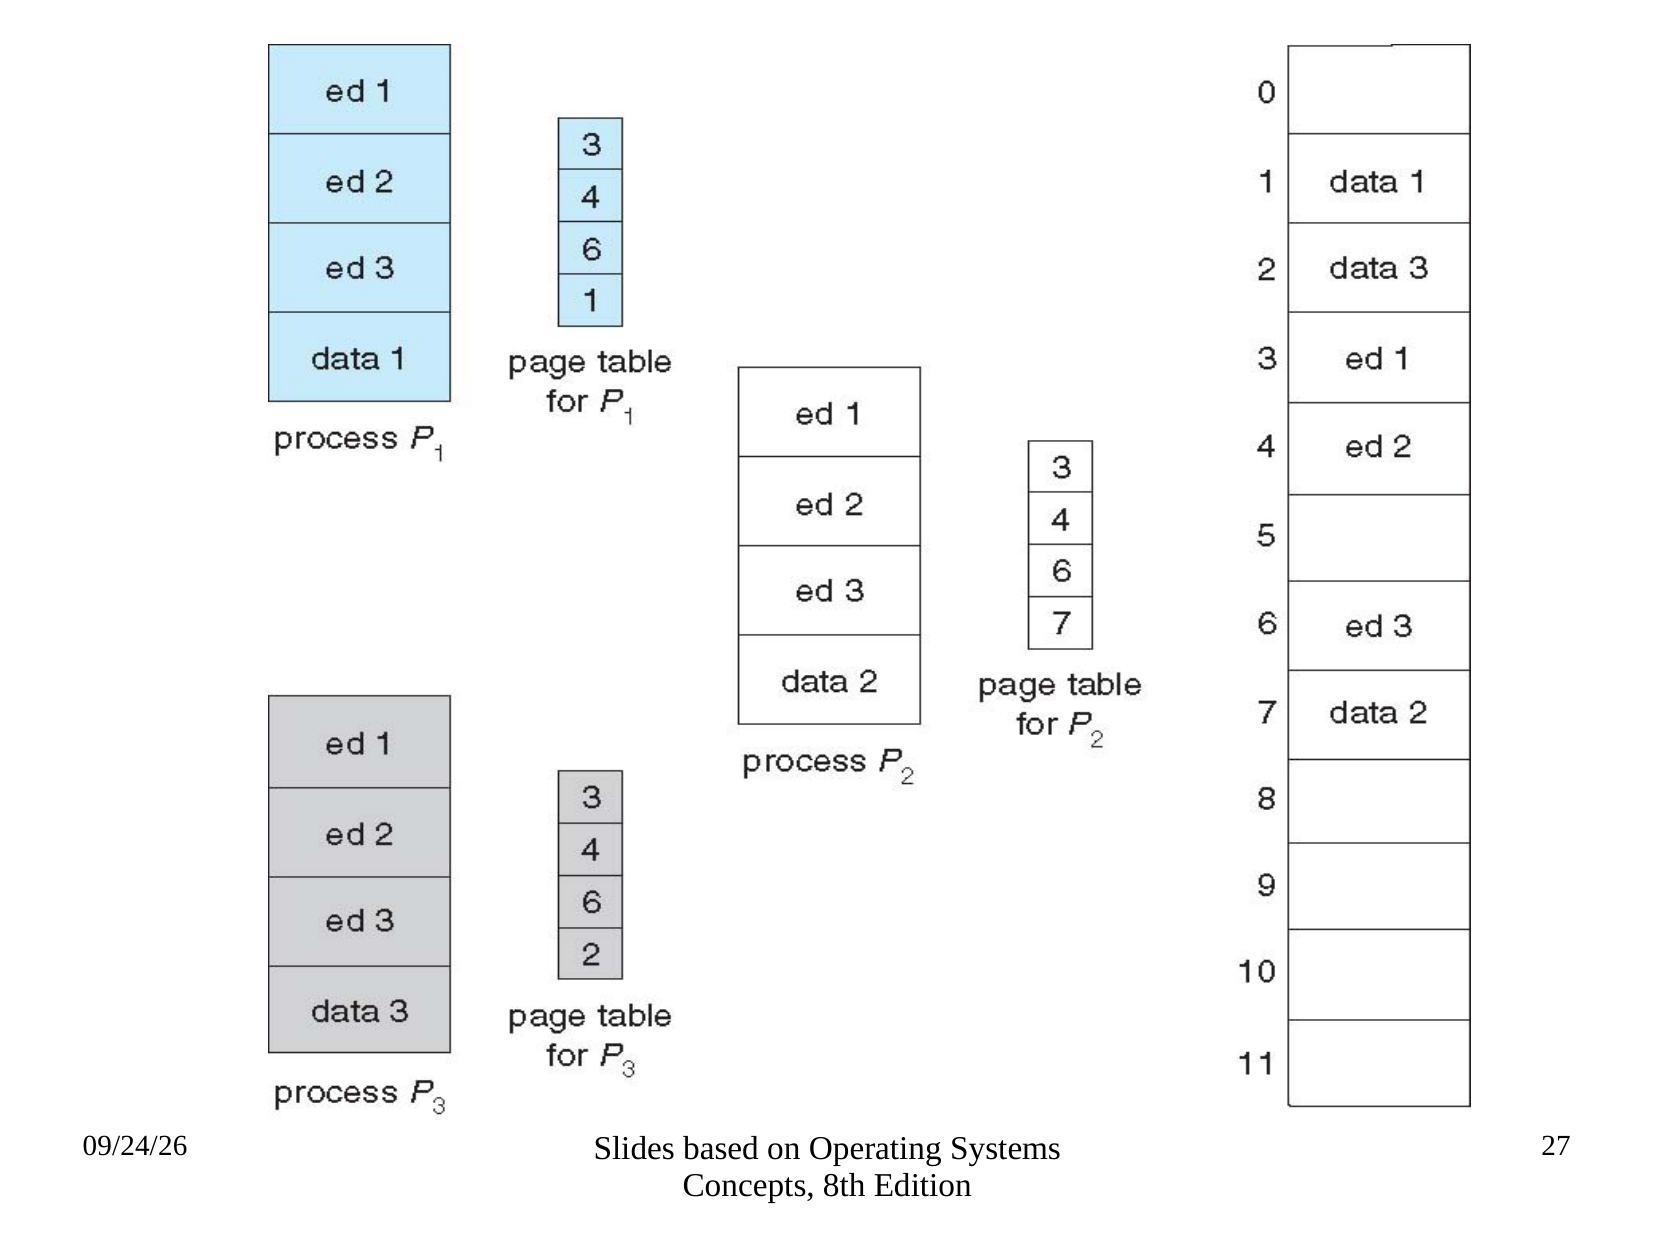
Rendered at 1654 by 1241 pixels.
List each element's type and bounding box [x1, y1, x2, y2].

picture [268, 44, 1471, 1121]
